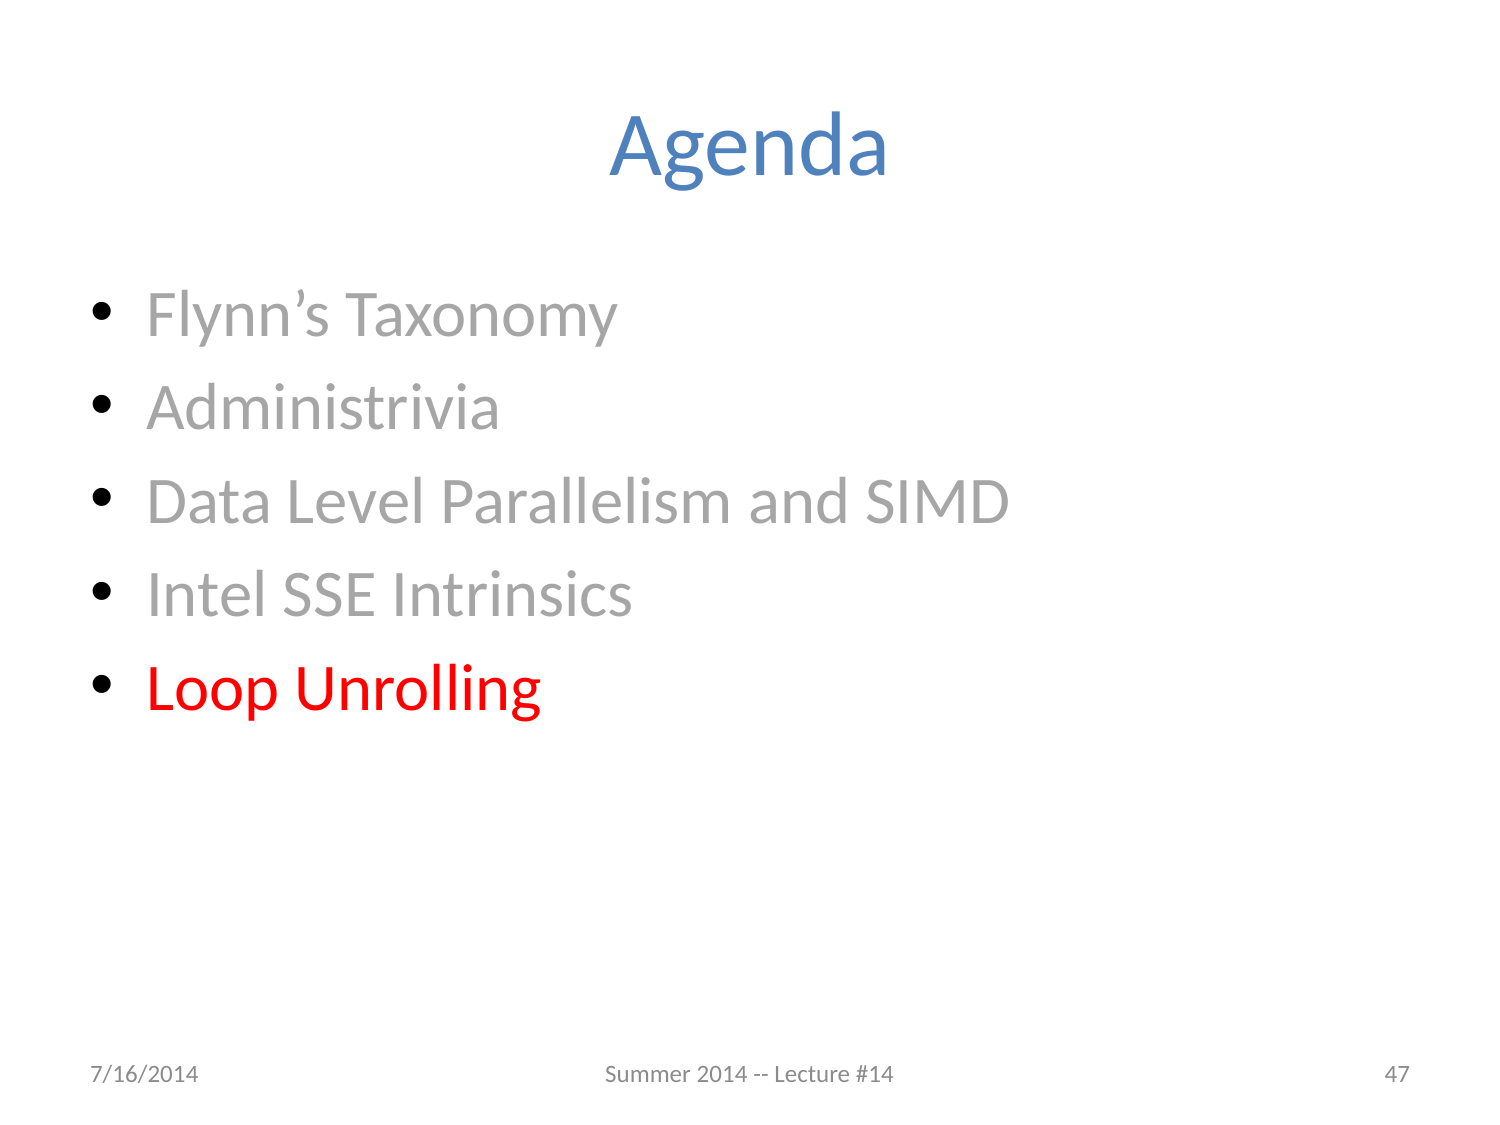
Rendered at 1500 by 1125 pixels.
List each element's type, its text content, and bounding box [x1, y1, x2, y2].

slide_number 7/16/2014 [75, 1042, 425, 1103]
list Flynn’s Taxonomy Administrivia Data Level Parallelism and SIMD Intel SSE Intrinsics Loop Unrolling [75, 262, 1425, 1073]
slide_number <number> [1074, 1042, 1425, 1103]
title Agenda [75, 45, 1425, 233]
footer Summer 2014 -- Lecture #14 [512, 1042, 988, 1103]
